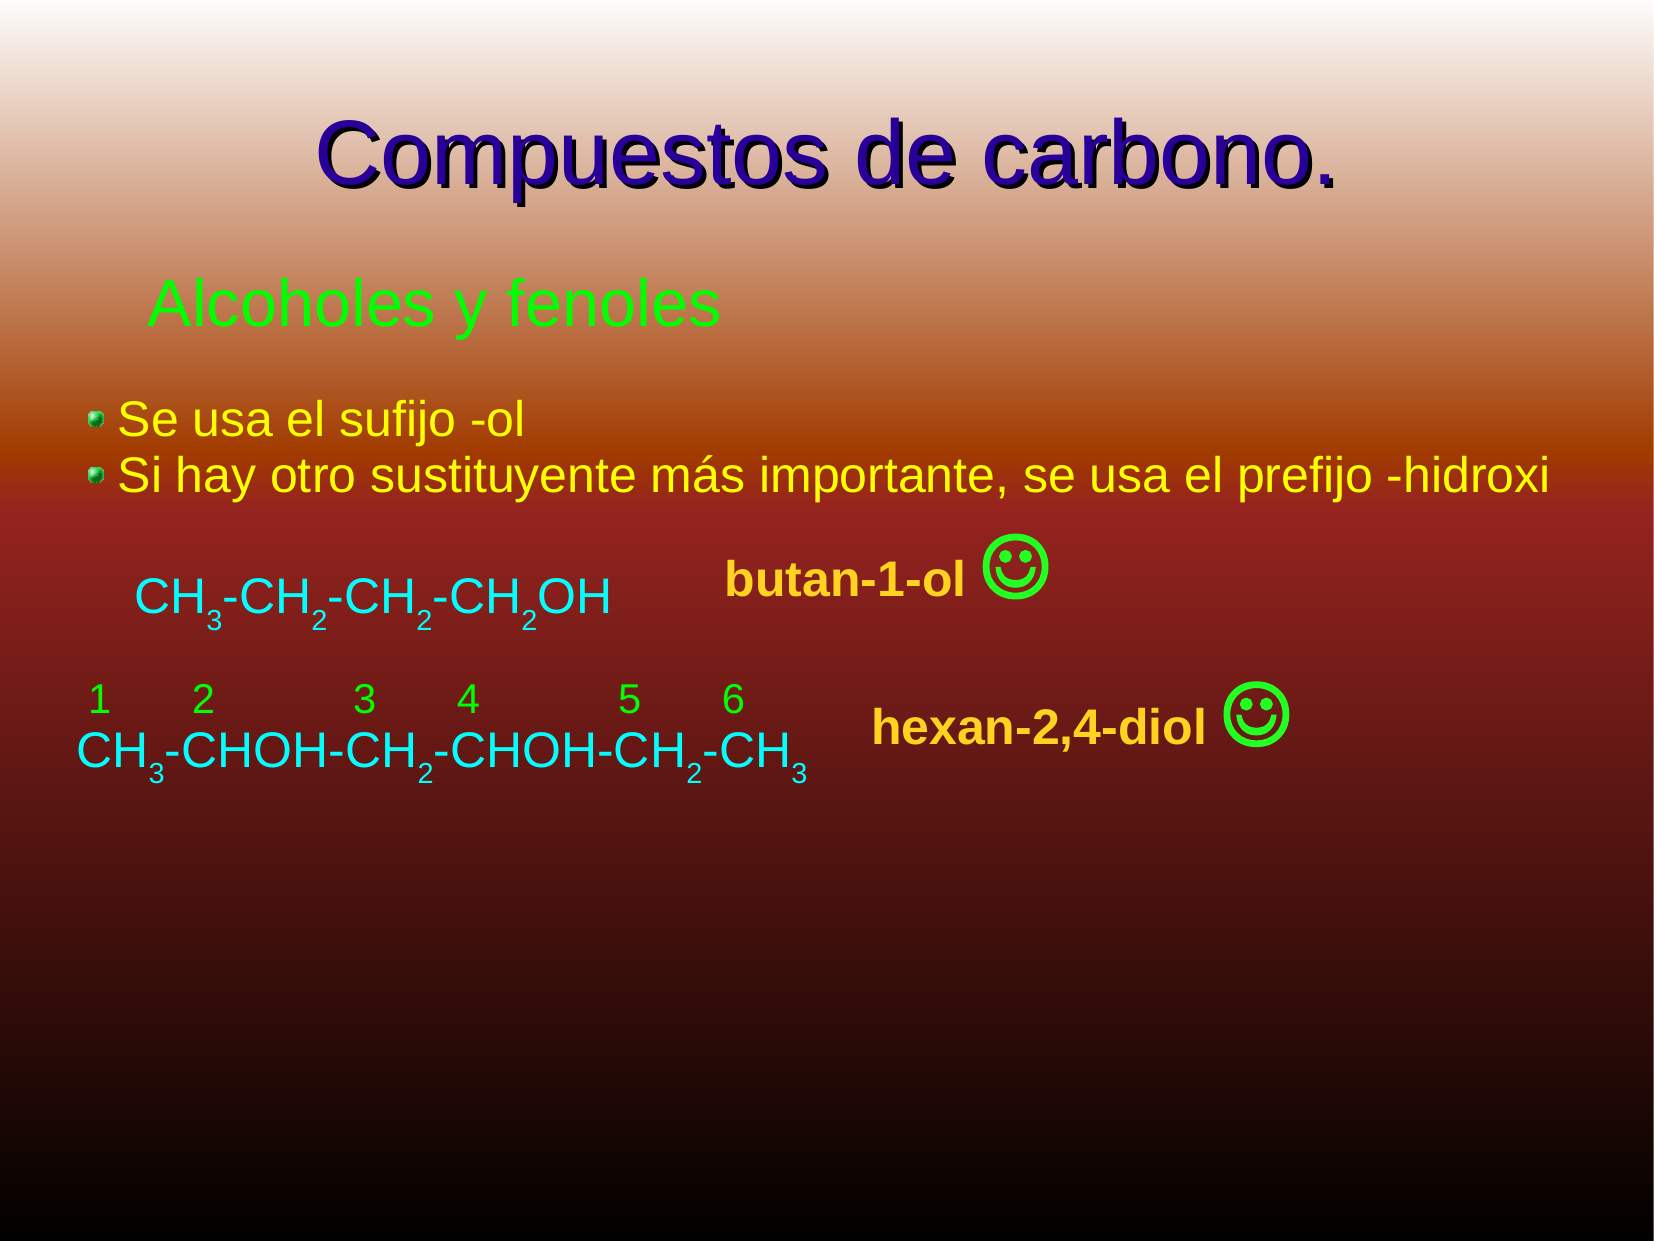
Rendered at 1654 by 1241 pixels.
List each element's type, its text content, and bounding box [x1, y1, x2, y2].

list Alcoholes y fenoles [76, 265, 1182, 355]
picture [0, 0, 1654, 1241]
text_box CH3-CH2-CH2-CH2OH [119, 561, 709, 644]
title Compuestos de carbono. [82, 49, 1571, 257]
text_box butan-1-ol  [709, 531, 1388, 650]
text_box Se usa el sufijo -ol Si hay otro sustituyente más importante, se usa el prefijo -hidroxi [73, 383, 1595, 513]
text_box hexan-2,4-diol  [856, 679, 1535, 797]
text_box 1 2 3 4 5 6 CH3-CHOH-CH2-CHOH-CH2-CH3 [61, 668, 1254, 799]
